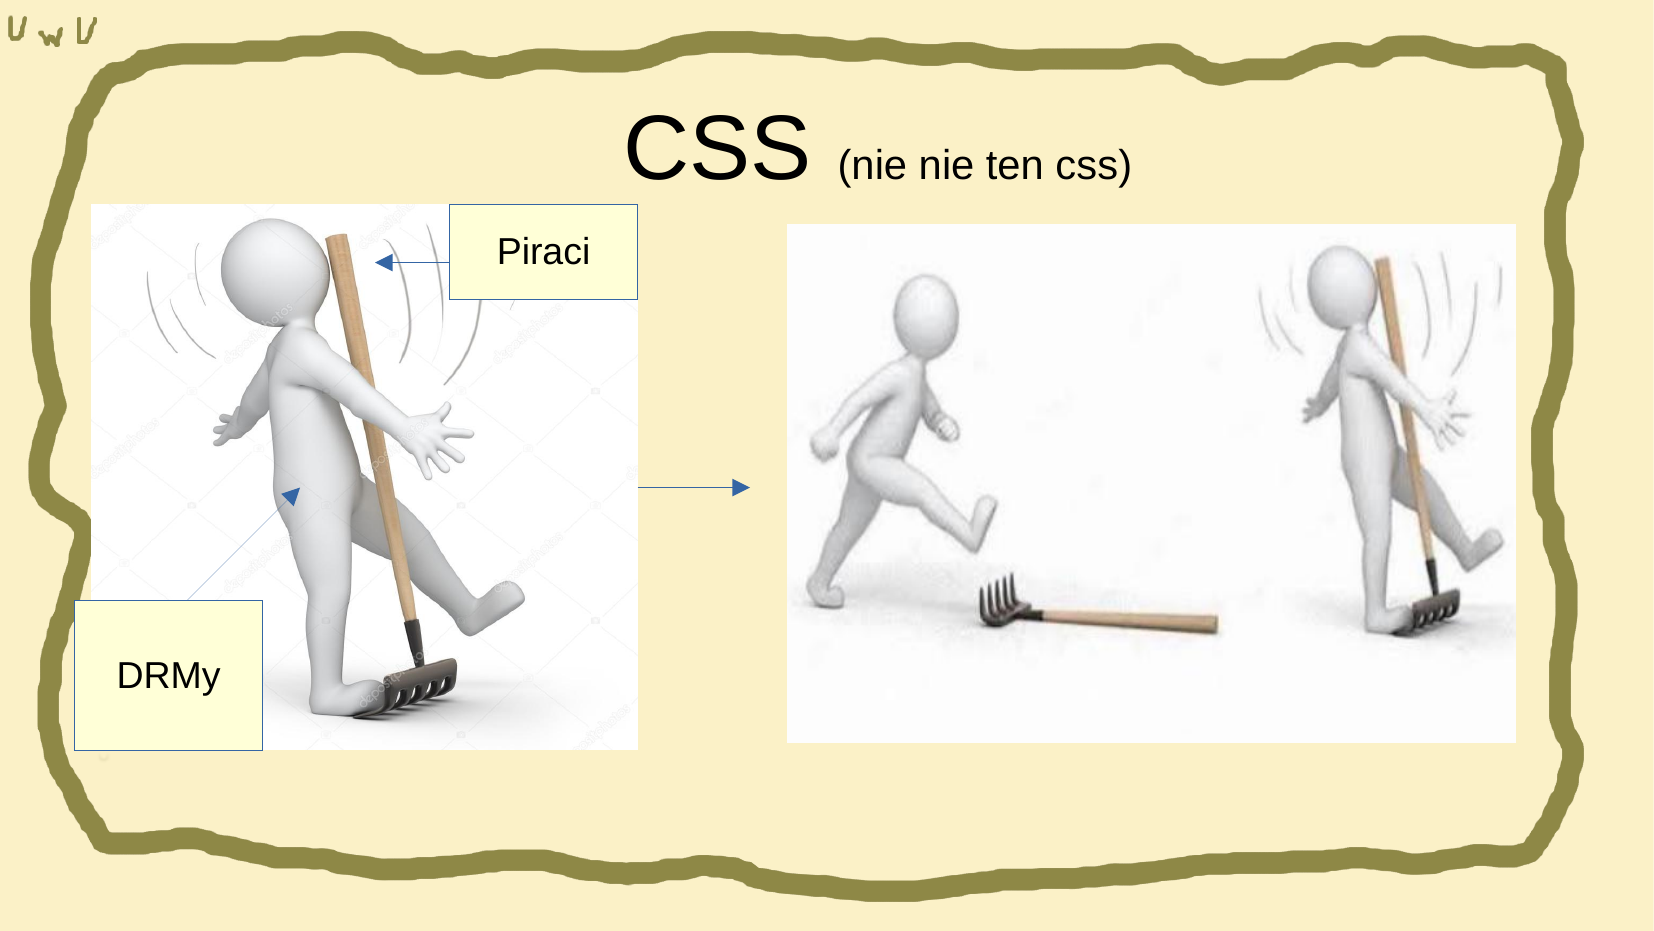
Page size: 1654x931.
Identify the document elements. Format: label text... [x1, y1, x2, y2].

text_box Piraci [449, 204, 638, 300]
text_box DRMy [74, 600, 263, 751]
picture [0, 0, 1654, 931]
title CSS (nie nie ten css) [82, 69, 1571, 226]
